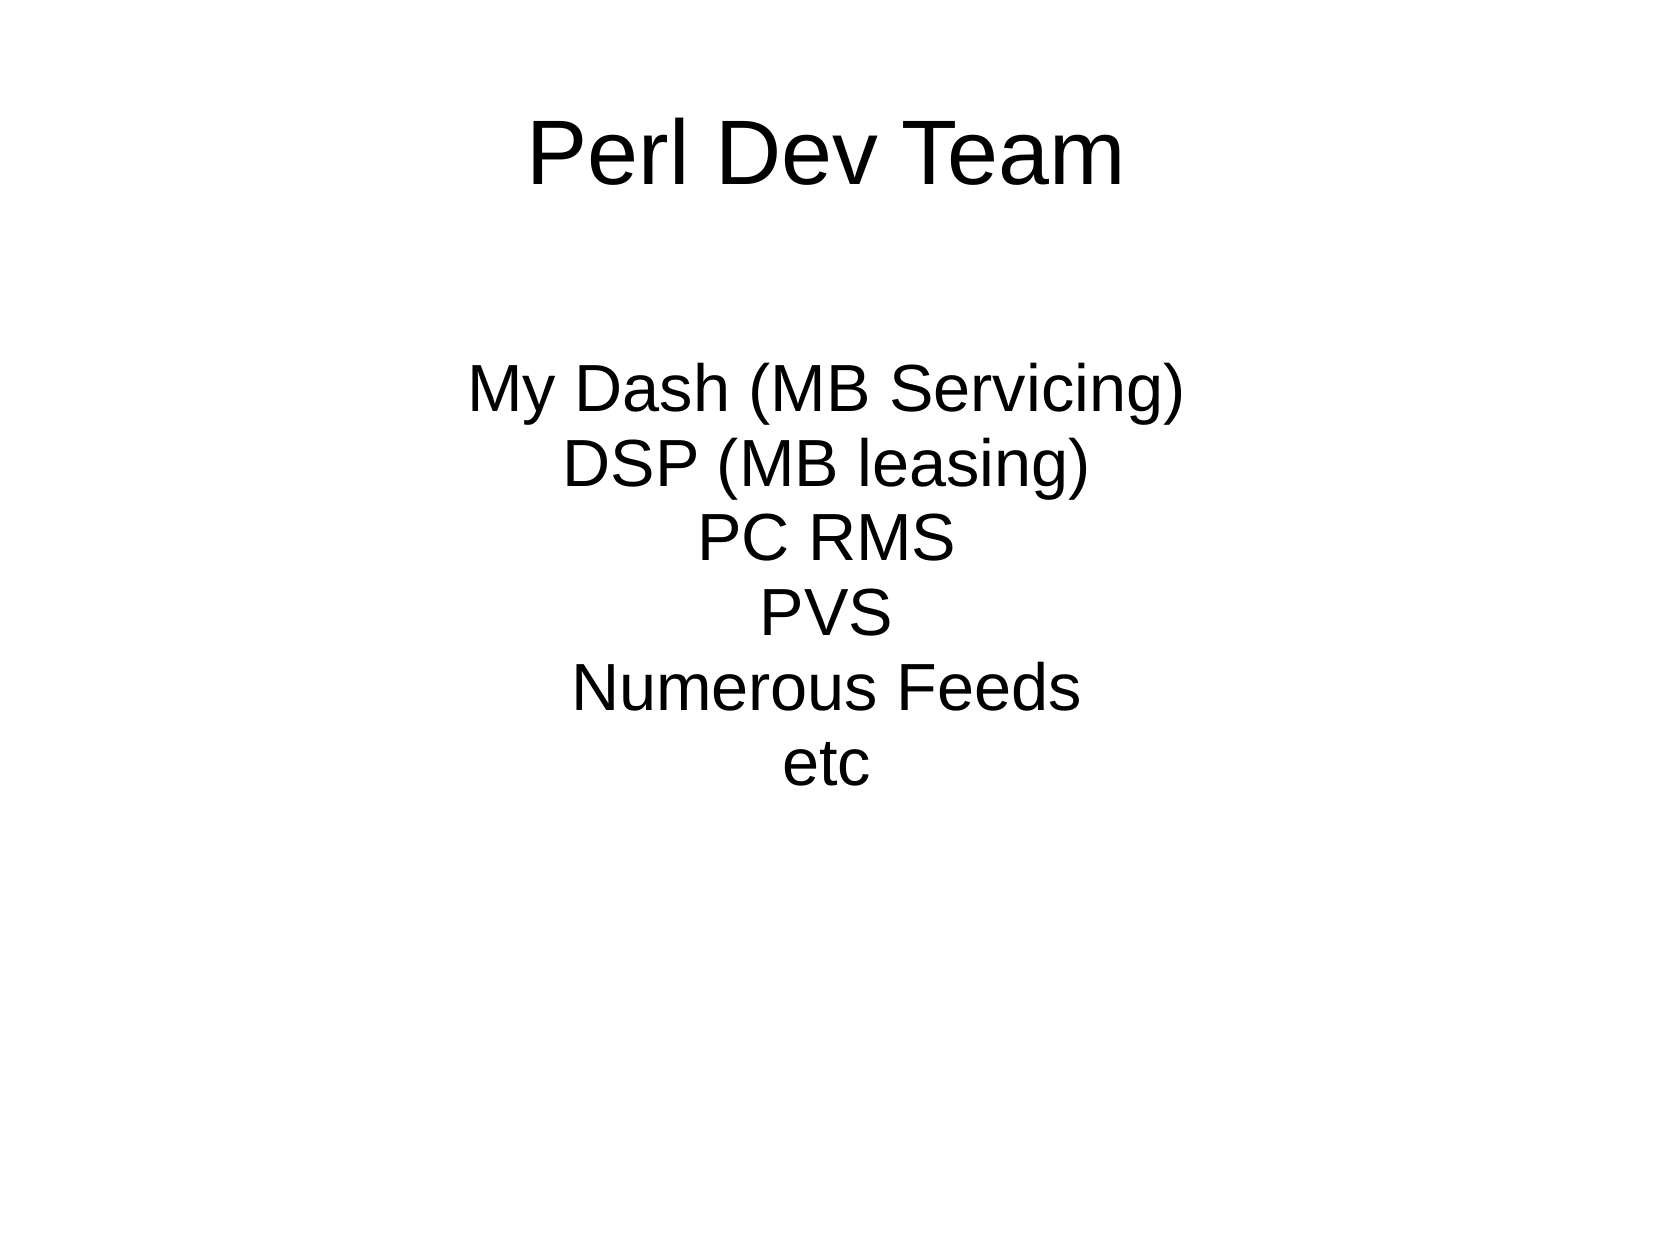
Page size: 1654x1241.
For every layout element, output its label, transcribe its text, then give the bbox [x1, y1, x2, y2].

title Perl Dev Team [82, 49, 1571, 257]
subtitle My Dash (MB Servicing) DSP (MB leasing) PC RMS PVS Numerous Feeds etc [82, 290, 1571, 1010]
